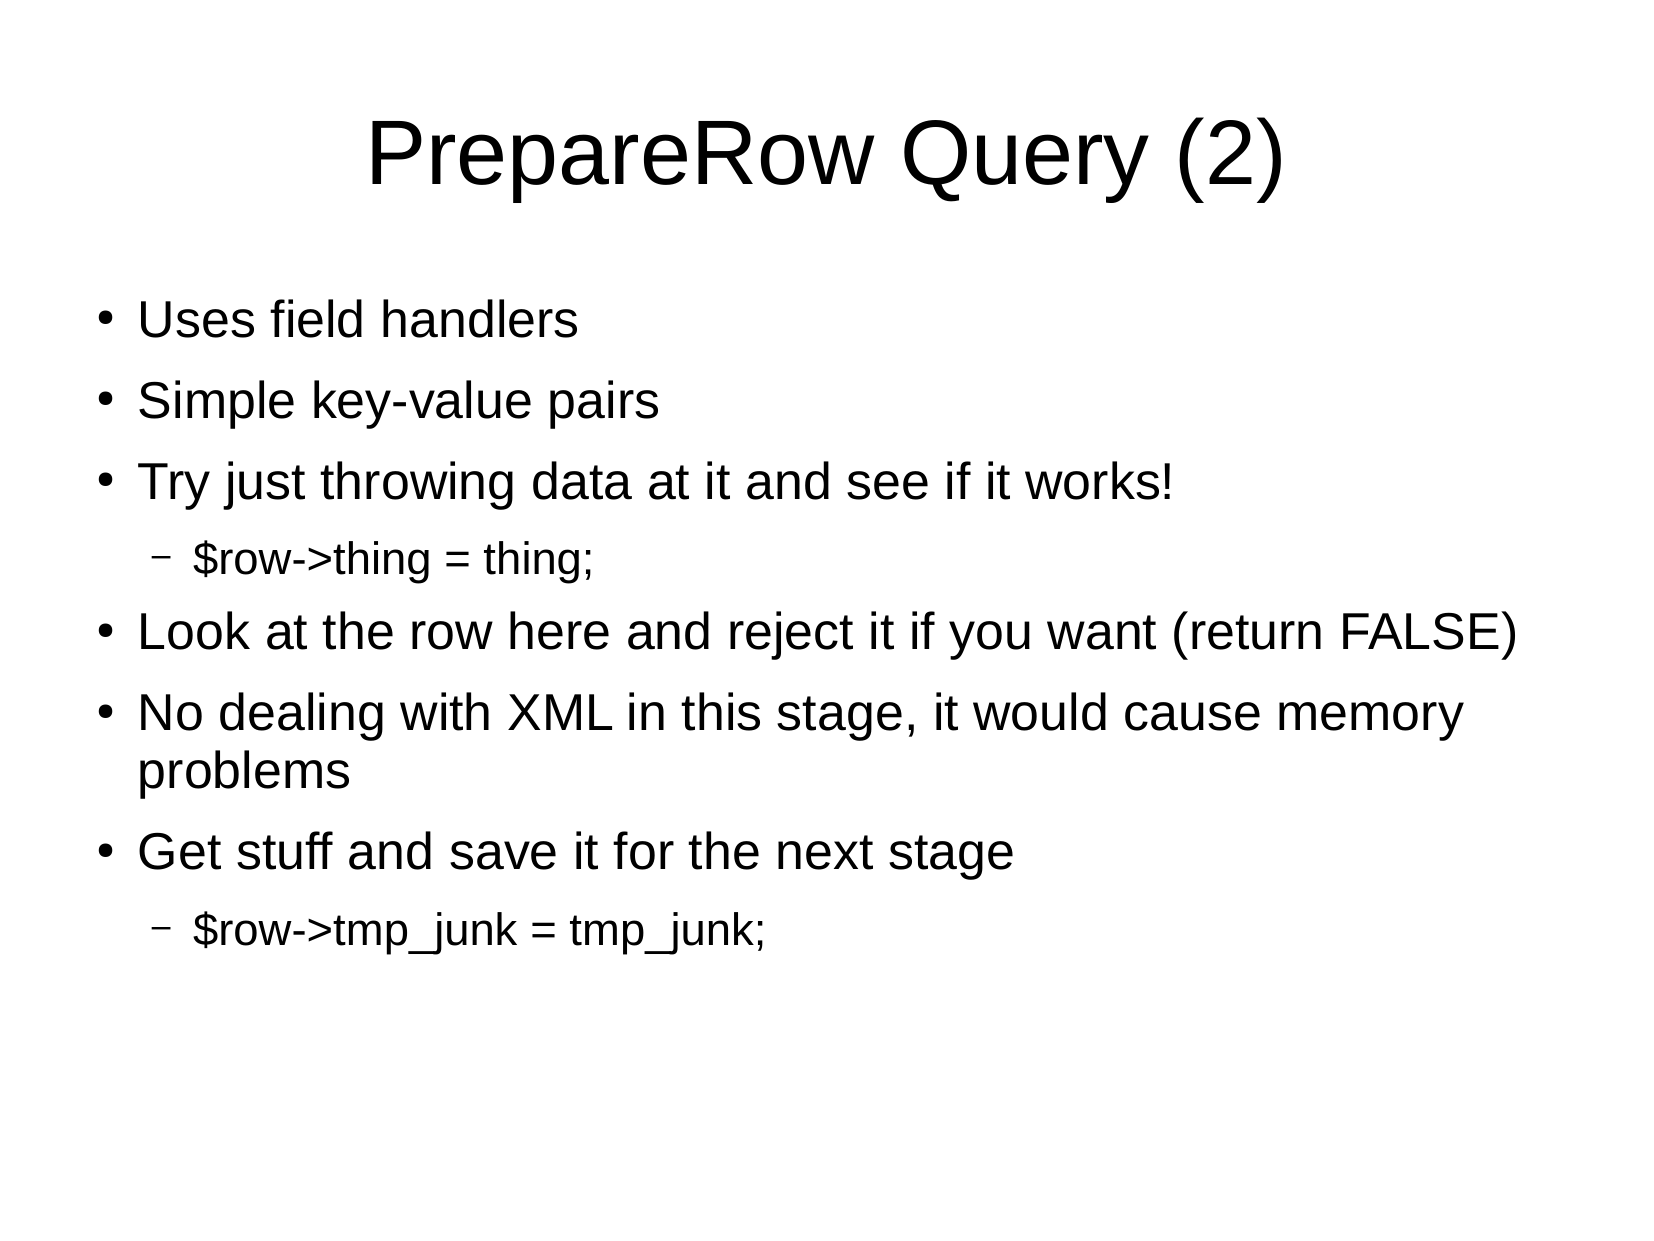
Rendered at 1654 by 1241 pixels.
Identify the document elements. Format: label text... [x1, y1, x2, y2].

title PrepareRow Query (2) [82, 49, 1571, 257]
list Uses field handlers Simple key-value pairs Try just throwing data at it and see if it works! $row->thing = thing; Look at the row here and reject it if you want (return FALSE) No dealing with XML in this stage, it would cause memory problems Get stuff and save it for the next stage $row->tmp_junk = tmp_junk; [82, 290, 1538, 1010]
